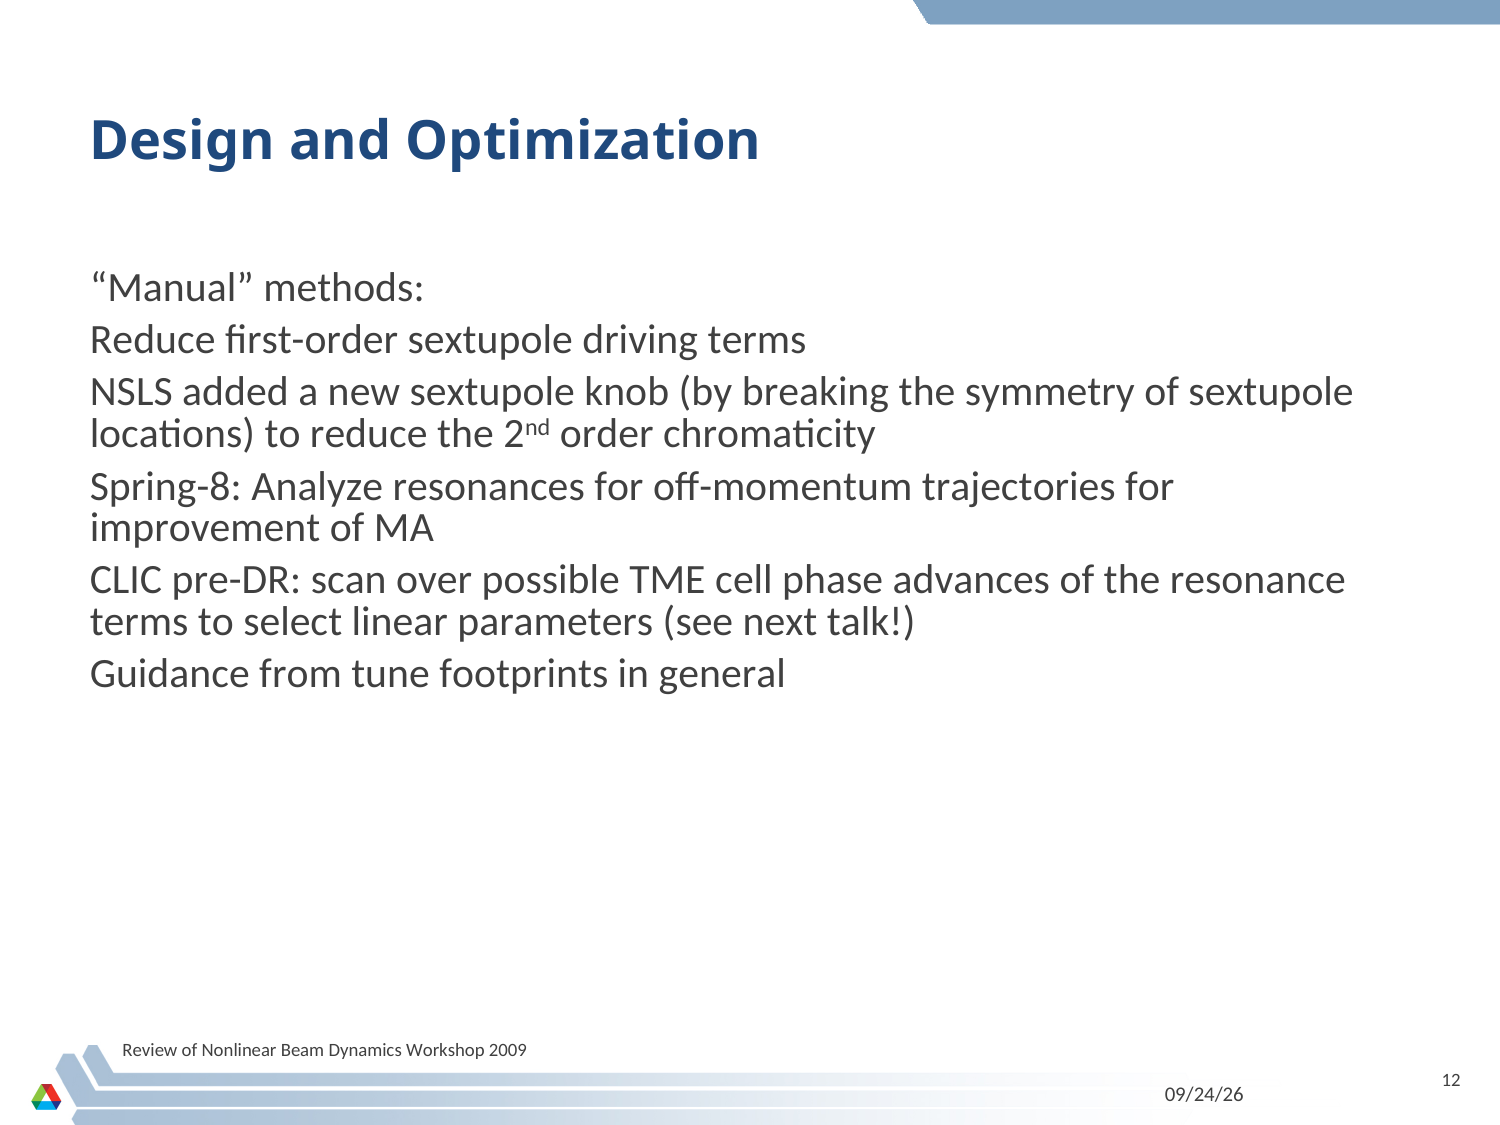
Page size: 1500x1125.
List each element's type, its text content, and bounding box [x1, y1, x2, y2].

picture [0, 0, 1500, 26]
list “Manual” methods: Reduce first-order sextupole driving terms NSLS added a new sextupole knob (by breaking the symmetry of sextupole locations) to reduce the 2nd order chromaticity Spring-8: Analyze resonances for off-momentum trajectories for improvement of MA CLIC pre-DR: scan over possible TME cell phase advances of the resonance terms to select linear parameters (see next talk!) Guidance from tune footprints in general [75, 262, 1426, 1051]
title Design and Optimization [75, 44, 1426, 233]
picture [0, 1037, 1500, 1125]
